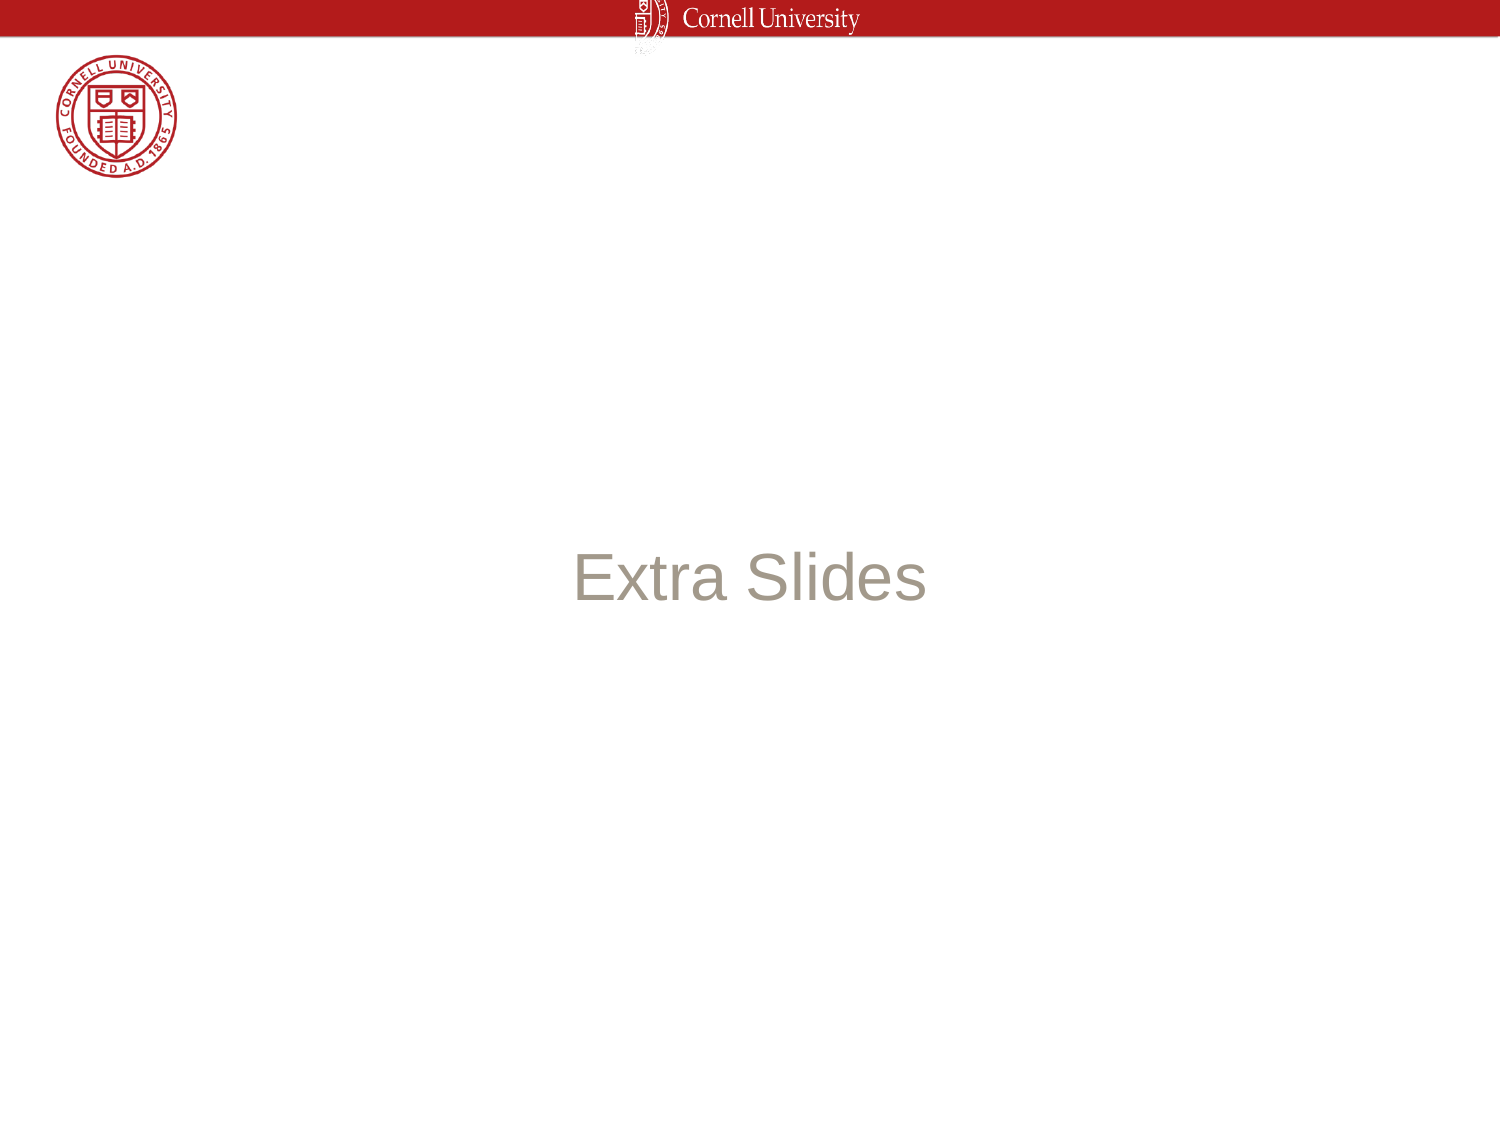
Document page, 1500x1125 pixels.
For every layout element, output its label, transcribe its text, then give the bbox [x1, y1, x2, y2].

picture [635, 0, 860, 60]
picture [50, 50, 195, 183]
title Extra Slides [0, 517, 1500, 631]
